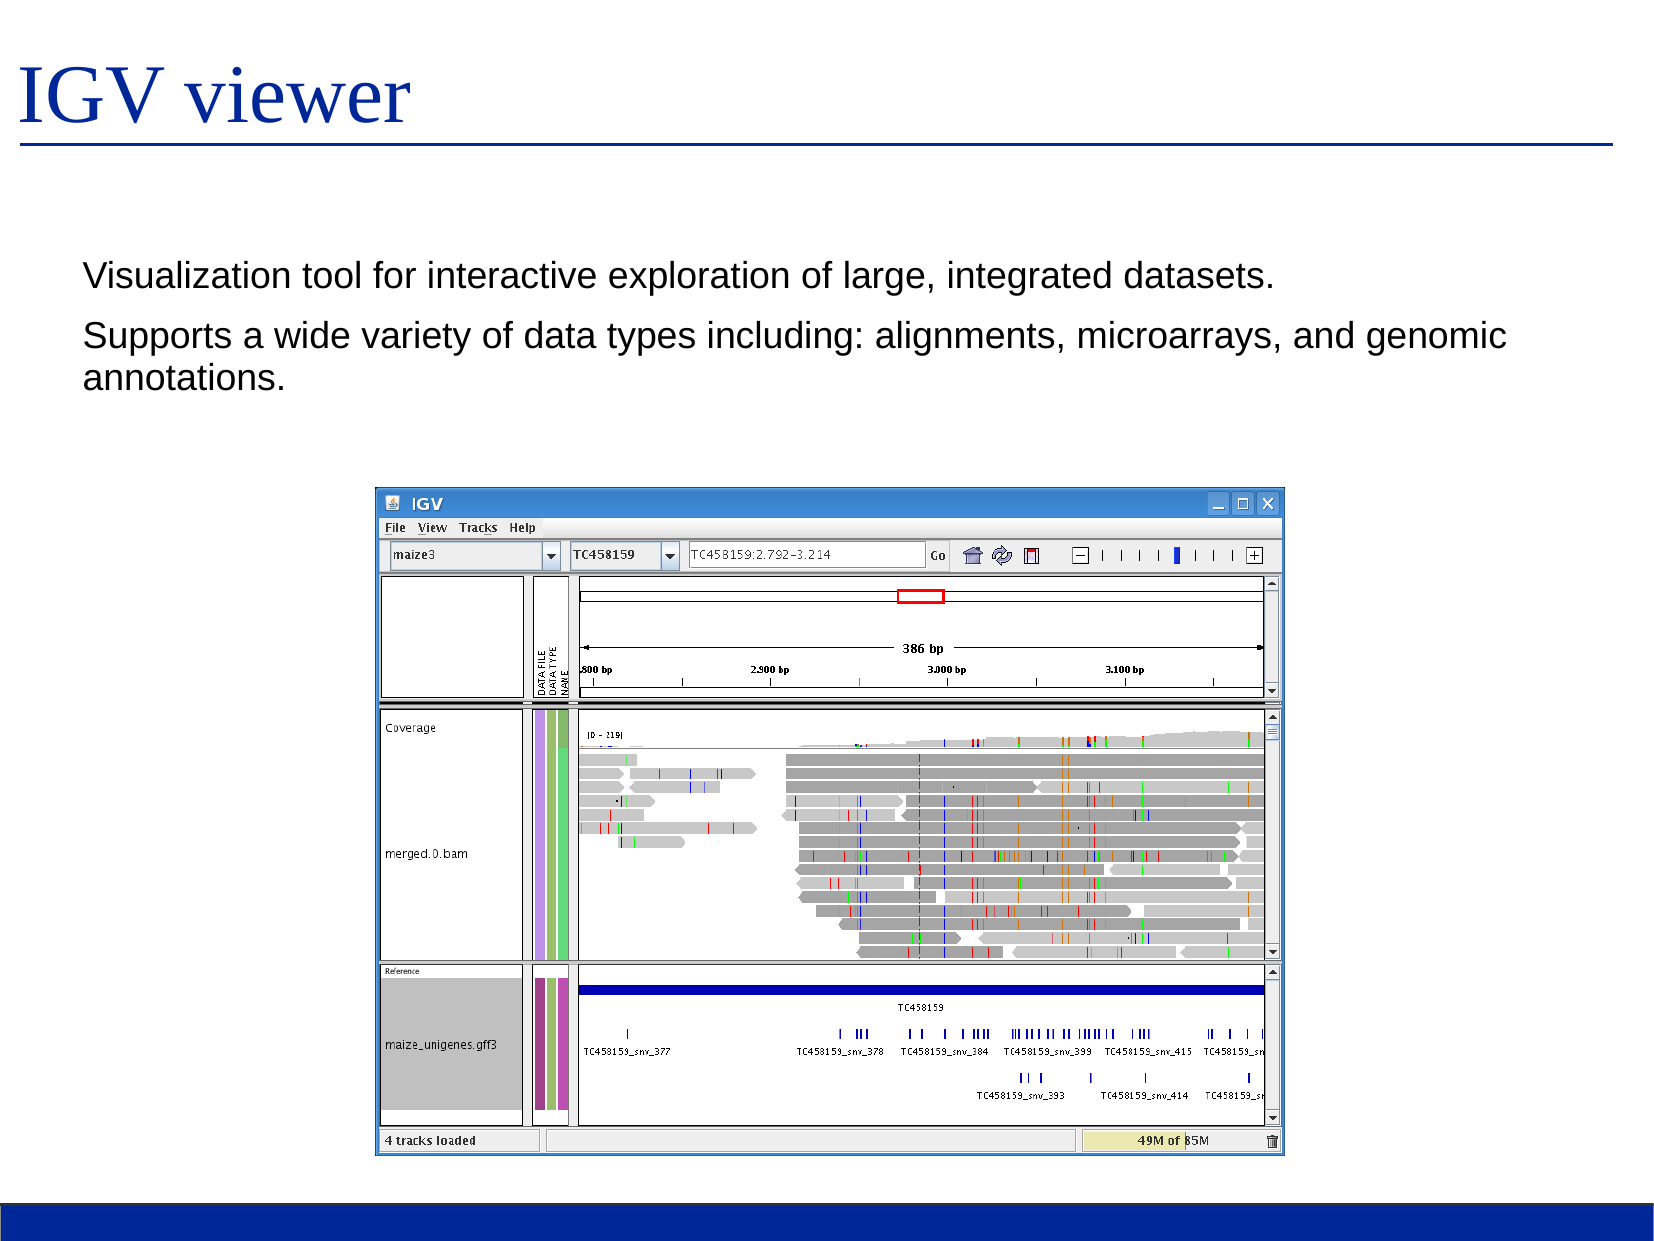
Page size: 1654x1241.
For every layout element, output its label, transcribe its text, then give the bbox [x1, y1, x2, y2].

title IGV viewer [17, 0, 1589, 198]
list Visualization tool for interactive exploration of large, integrated datasets. Supports a wide variety of data types including: alignments, microarrays, and genomic annotations. [82, 254, 1571, 1074]
picture [375, 487, 1285, 1156]
